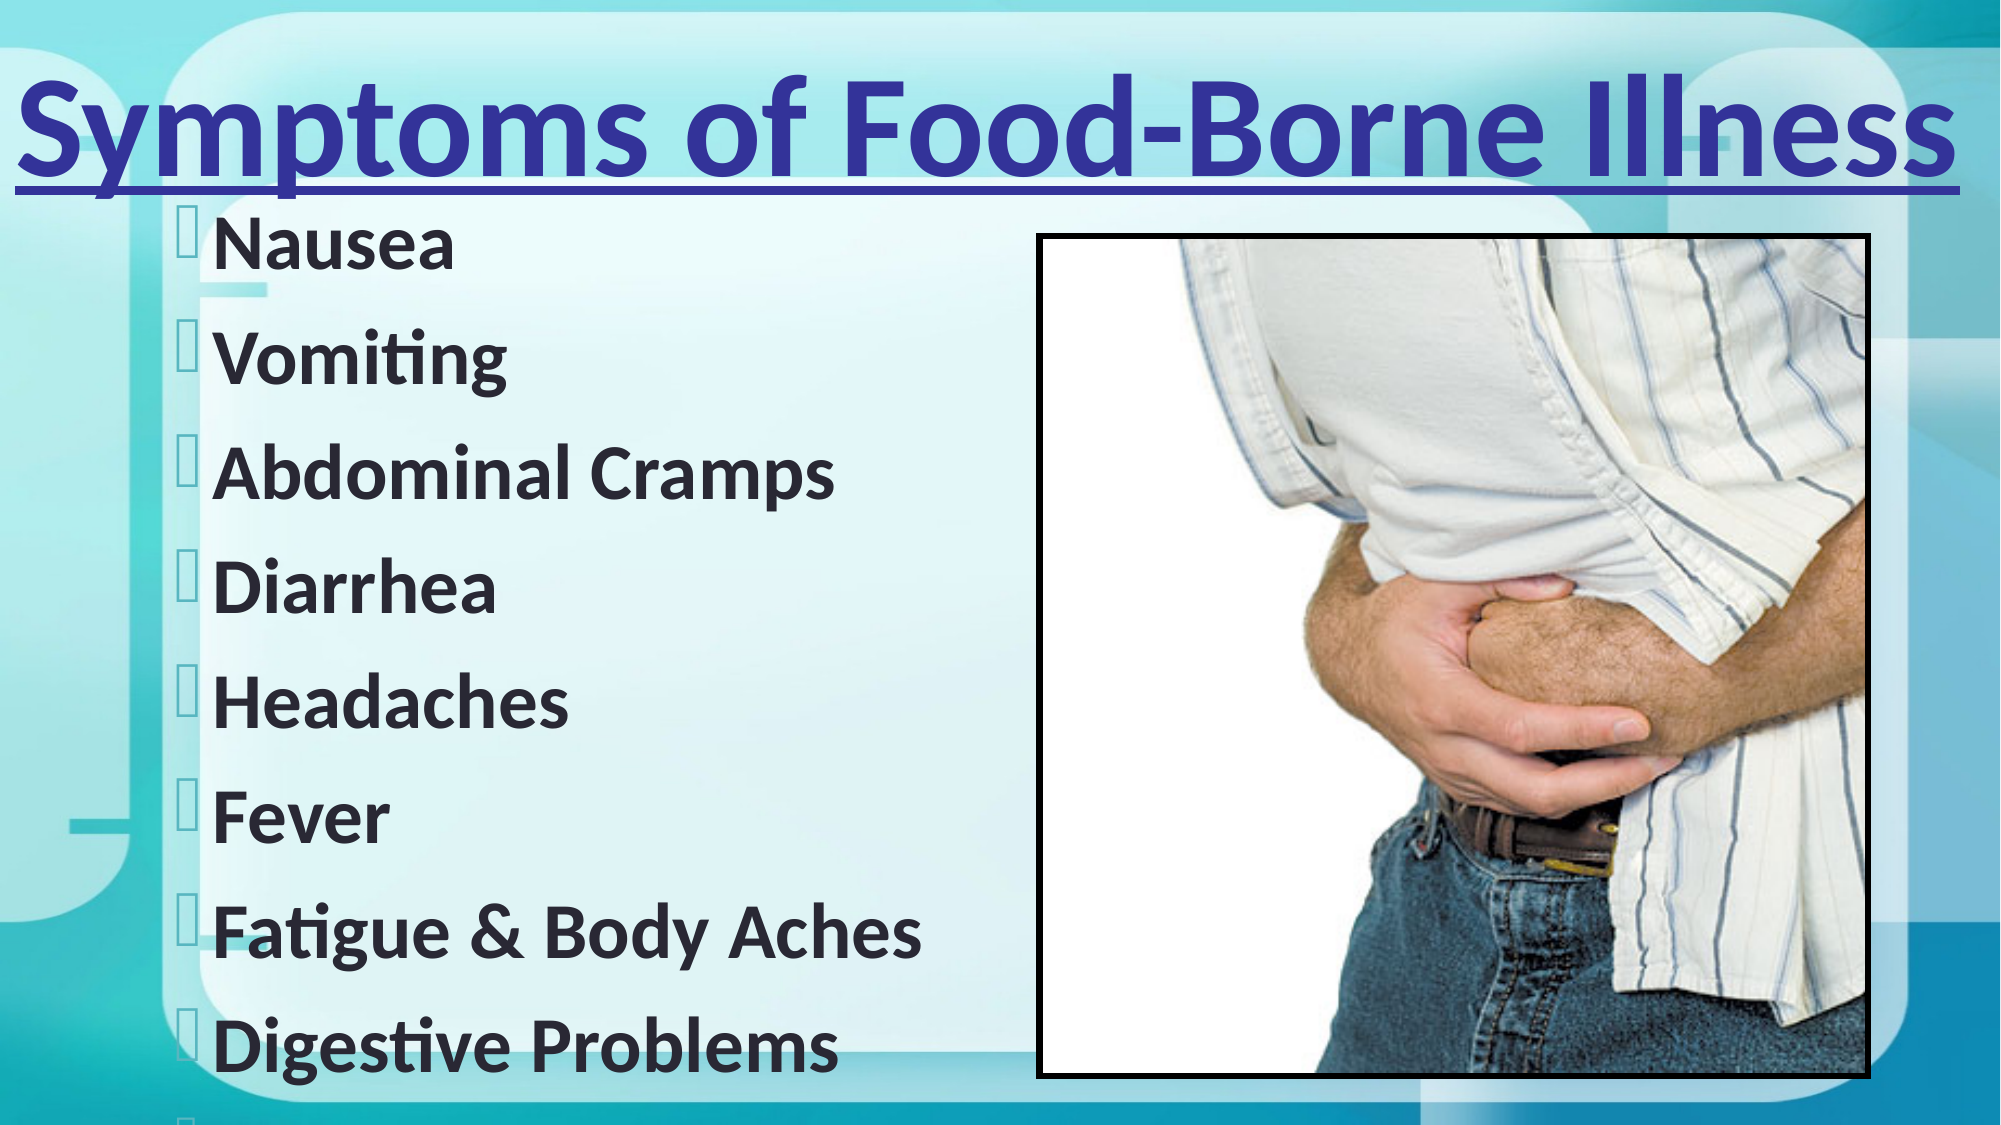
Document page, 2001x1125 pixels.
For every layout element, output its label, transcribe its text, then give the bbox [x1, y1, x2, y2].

title Symptoms of Food-Borne Illness [0, 0, 2000, 214]
list Nausea Vomiting Abdominal Cramps Diarrhea Headaches Fever Fatigue & Body Aches Digestive Problems [159, 214, 1223, 1109]
picture [1042, 239, 1866, 1073]
